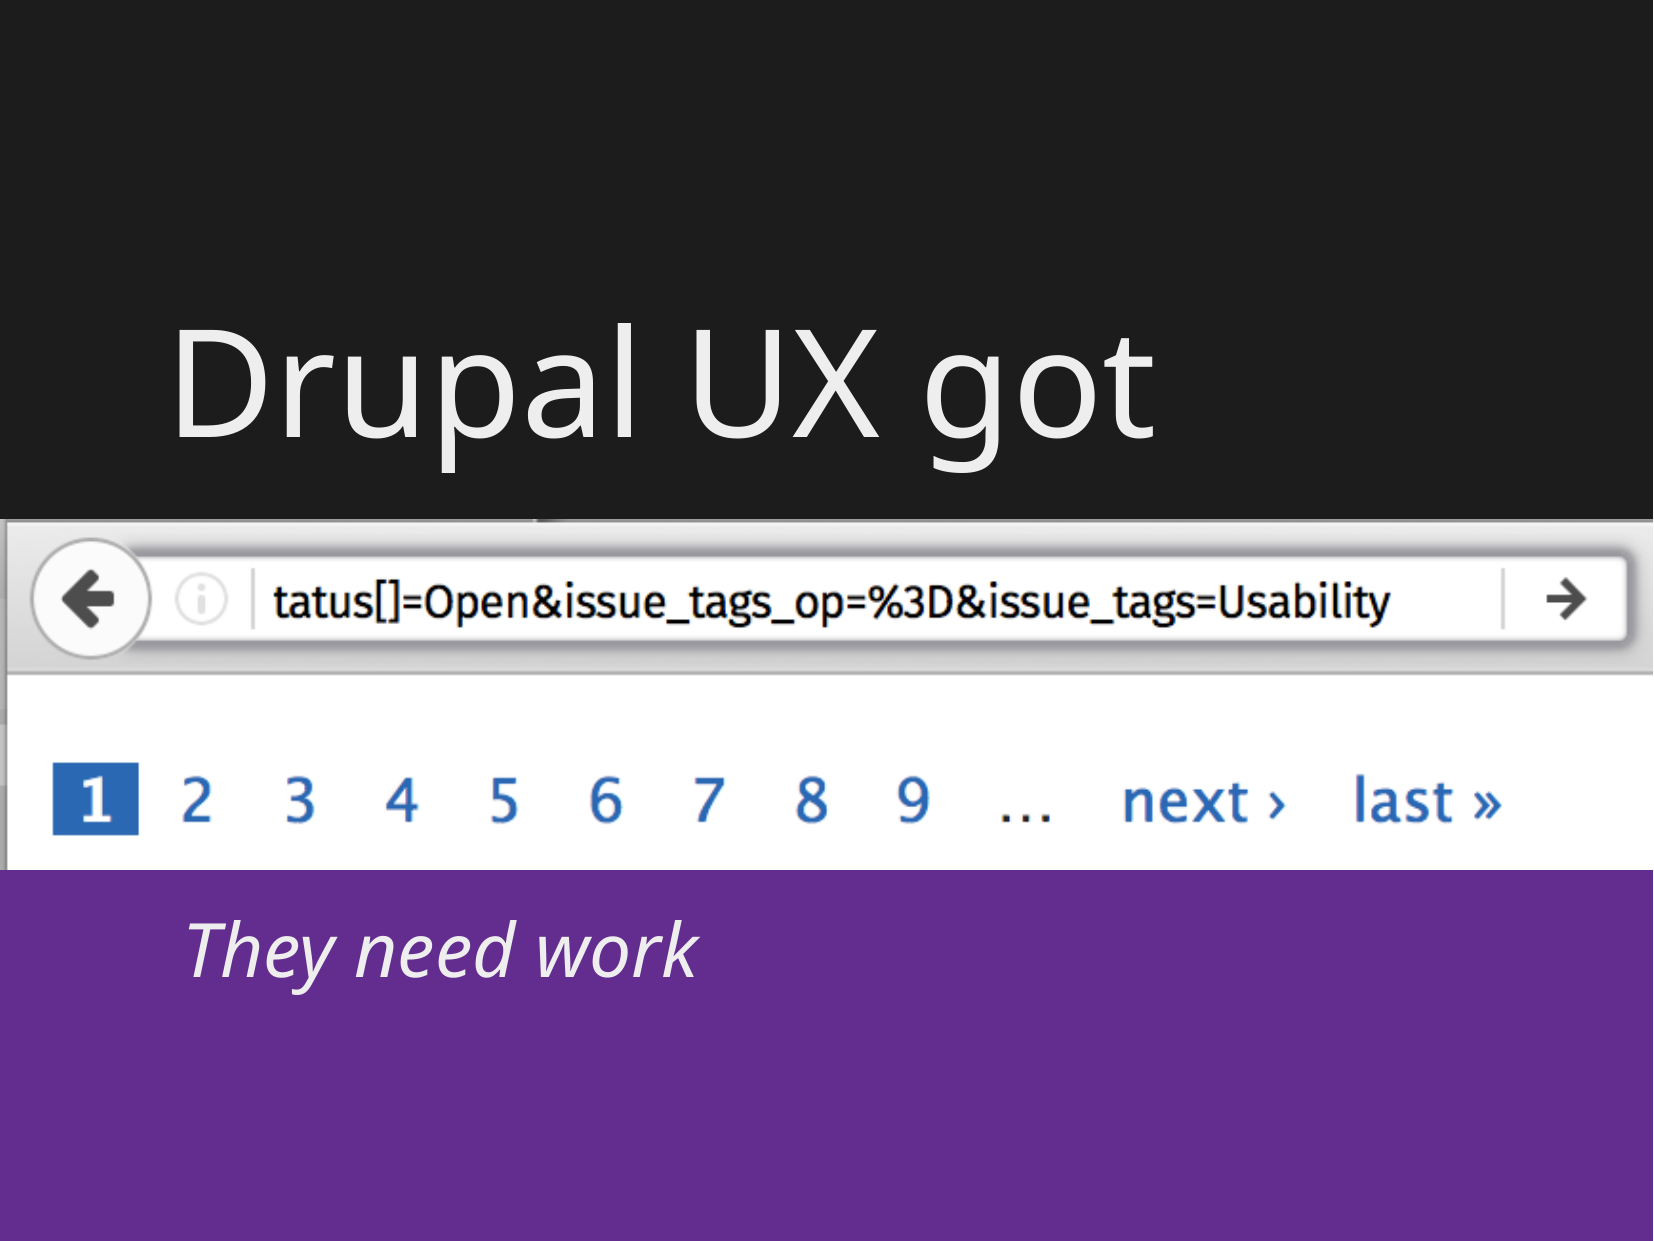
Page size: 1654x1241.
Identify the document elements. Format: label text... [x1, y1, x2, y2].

list They need work [165, 897, 1571, 1241]
title Drupal UX got issues [165, 72, 1571, 519]
picture [0, 519, 1653, 871]
